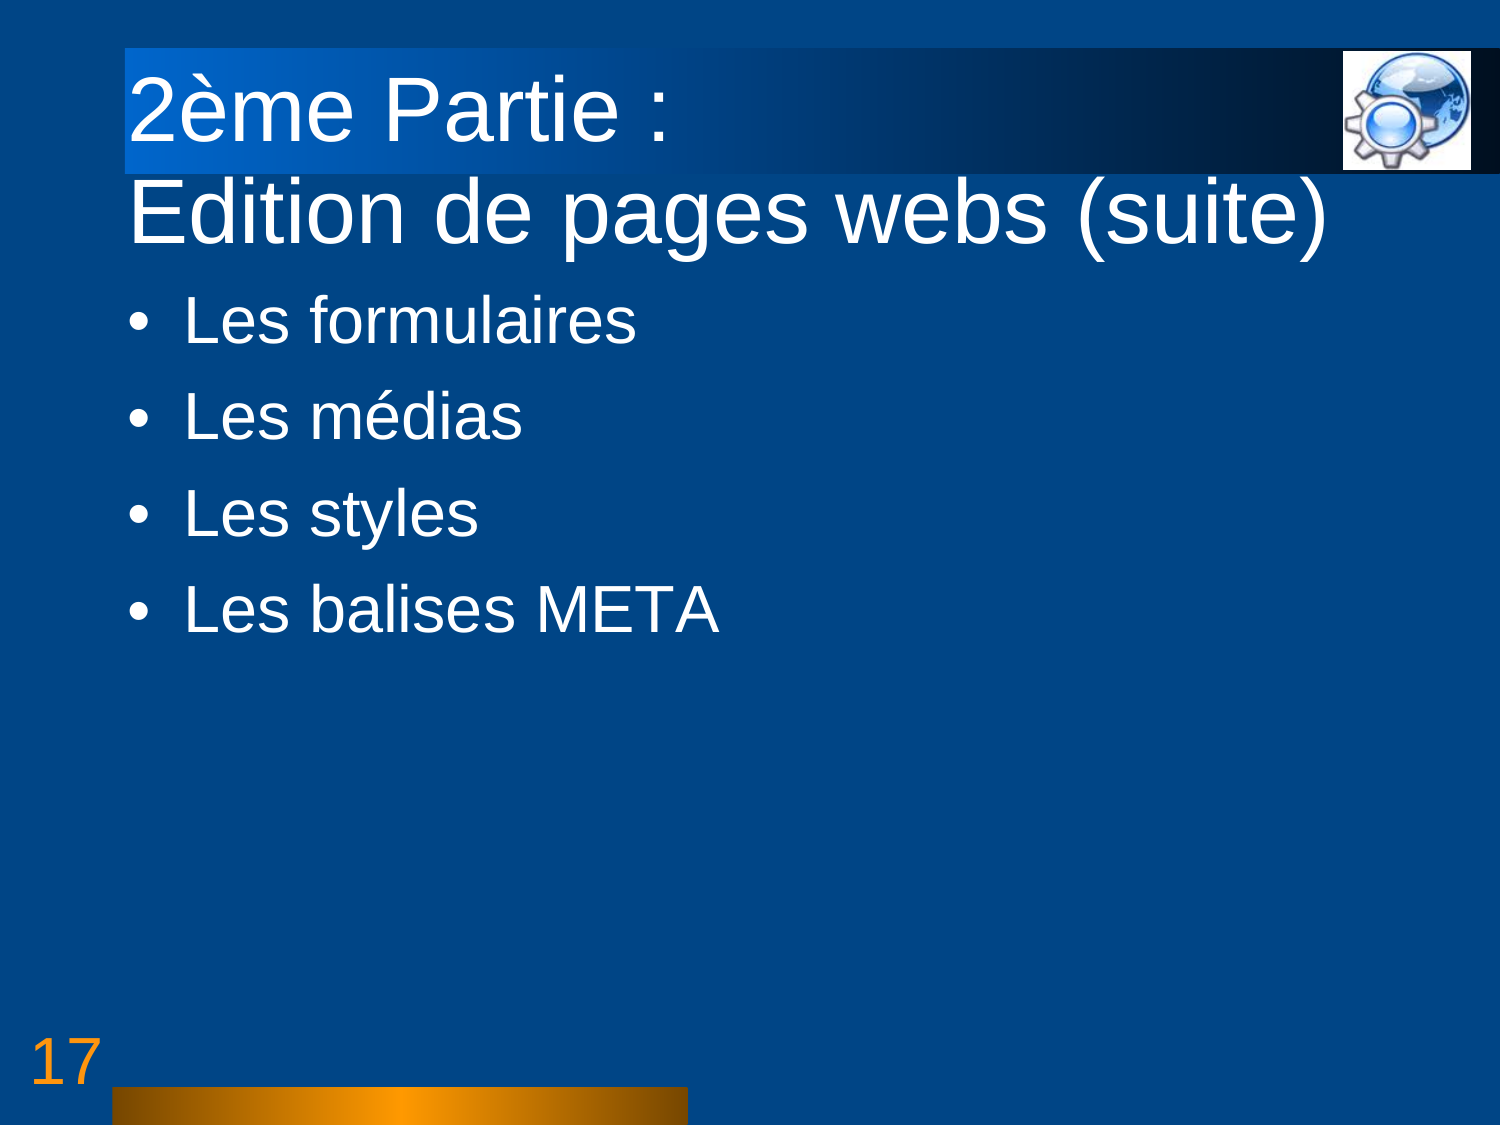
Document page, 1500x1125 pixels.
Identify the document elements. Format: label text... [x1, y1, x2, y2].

title 2ème Partie : Edition de pages webs (suite) [112, 46, 1388, 275]
picture [1388, 51, 1471, 170]
list Les formulaires Les médias Les styles Les balises META [112, 275, 1450, 1000]
